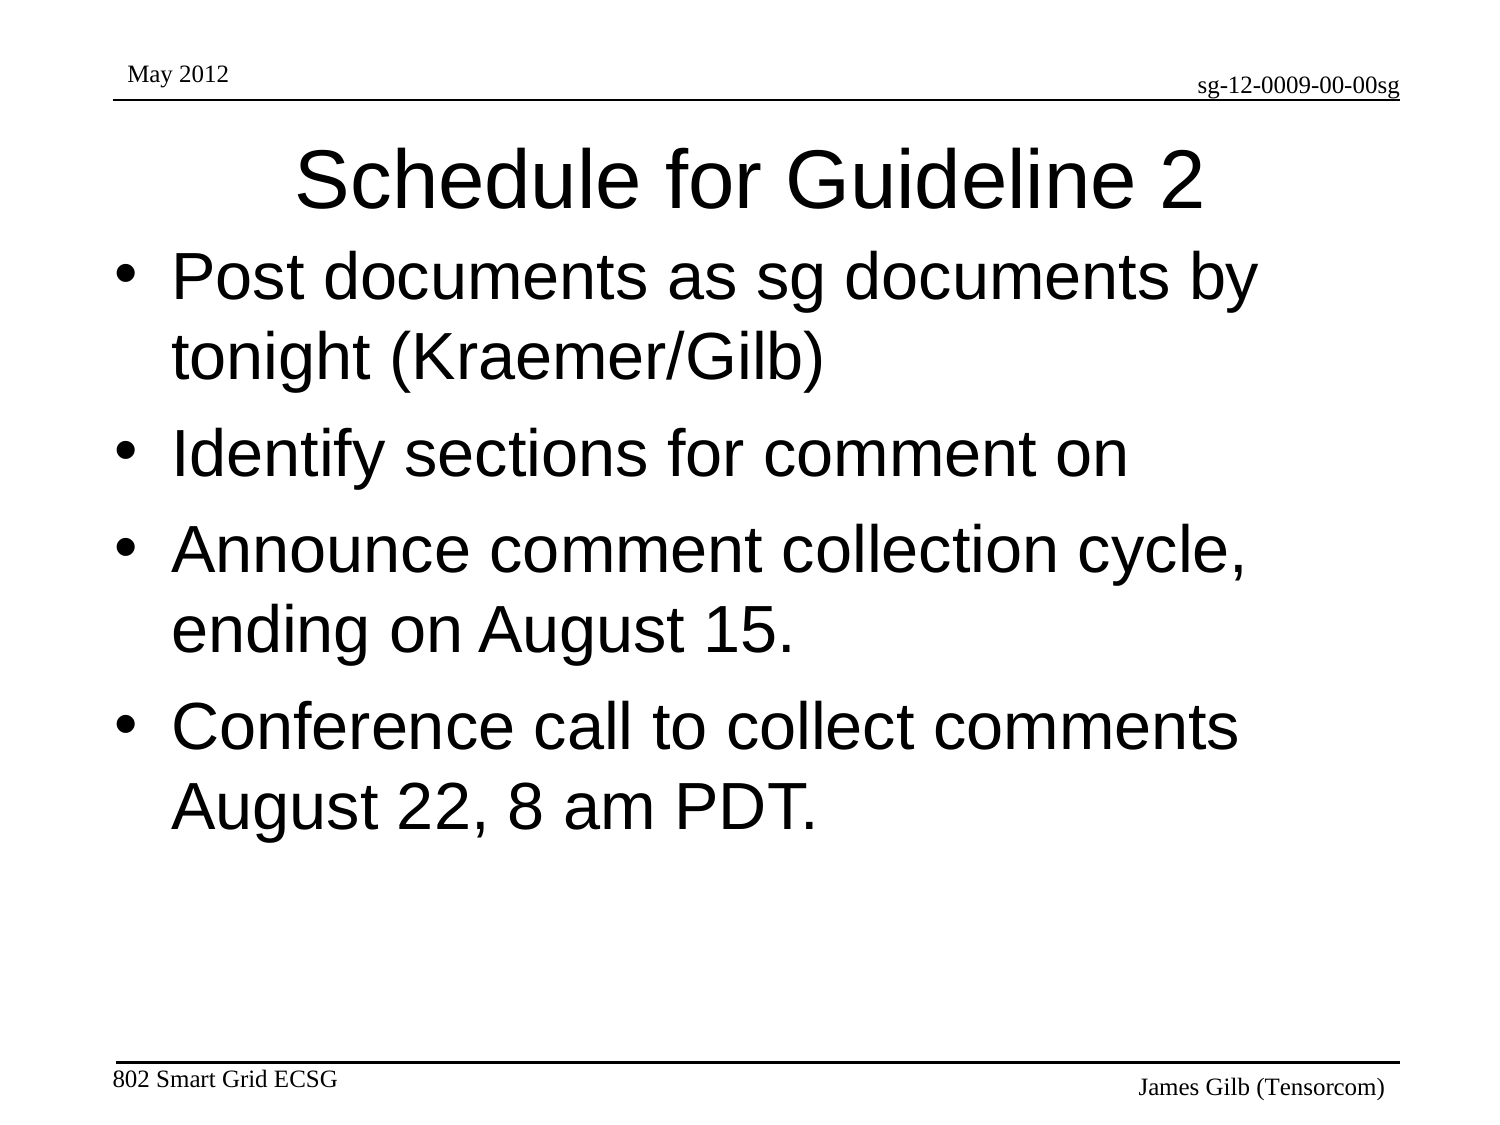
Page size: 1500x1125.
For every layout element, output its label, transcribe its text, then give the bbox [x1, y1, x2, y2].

title Schedule for Guideline 2 [125, 112, 1401, 238]
list Post documents as sg documents by tonight (Kraemer/Gilb) Identify sections for comment on Announce comment collection cycle, ending on August 15. Conference call to collect comments August 22, 8 am PDT. [99, 224, 1375, 878]
